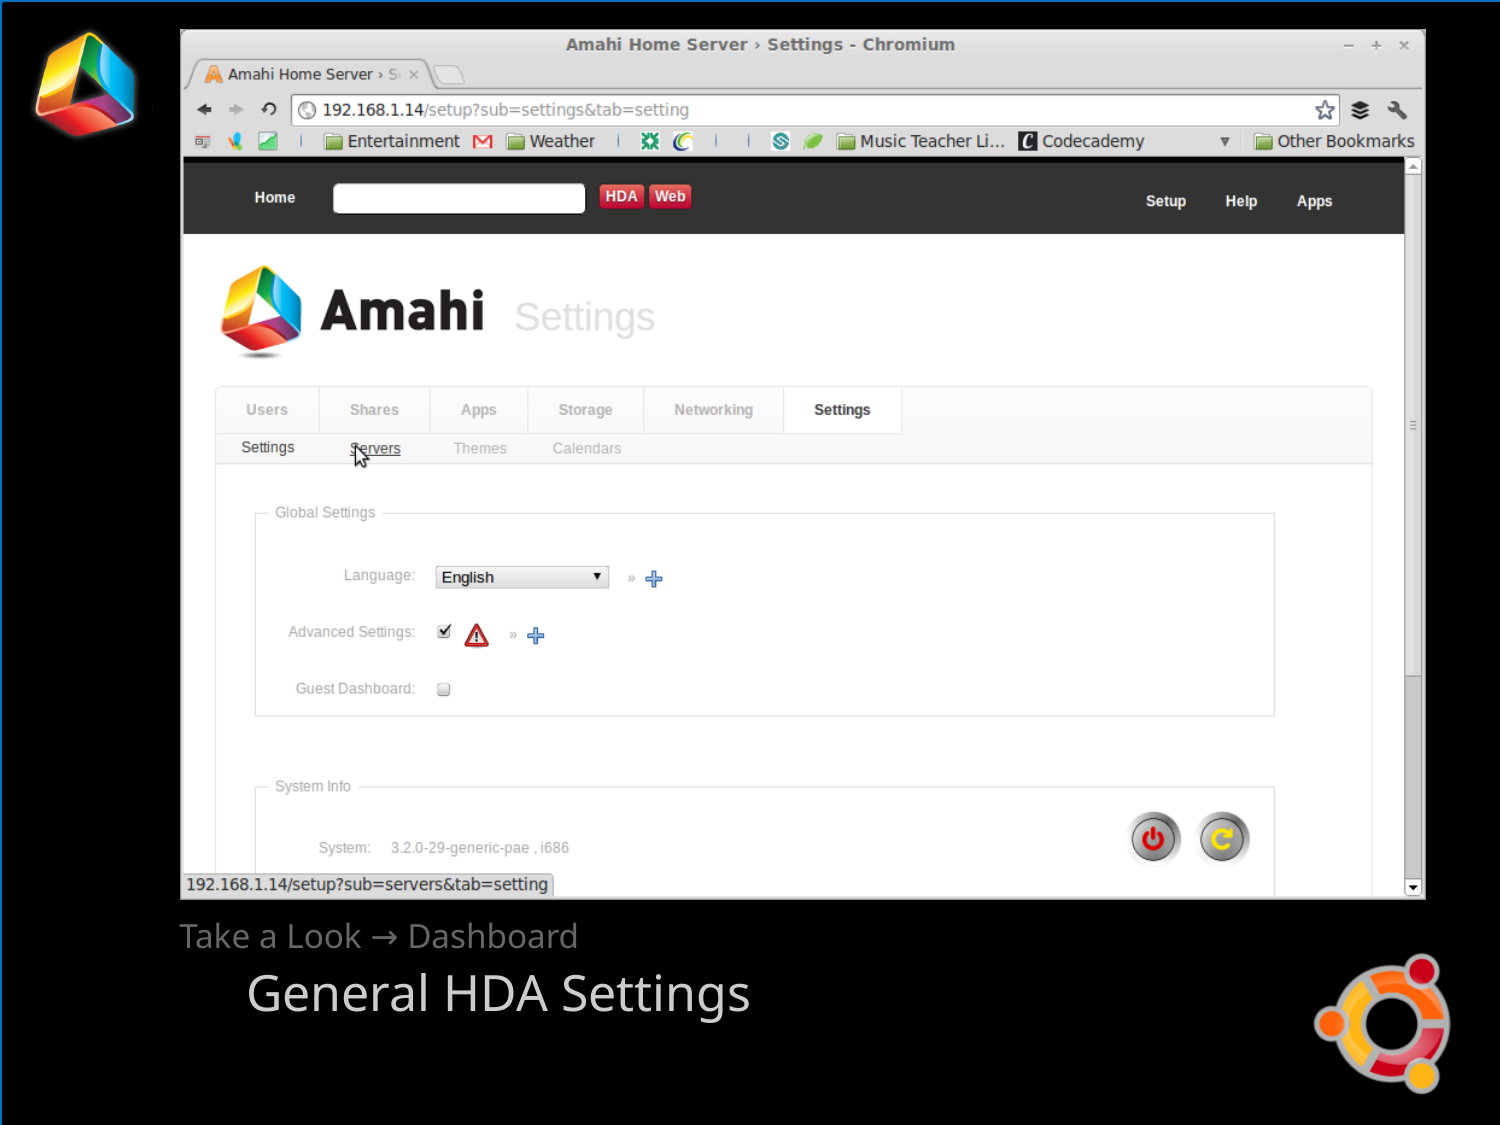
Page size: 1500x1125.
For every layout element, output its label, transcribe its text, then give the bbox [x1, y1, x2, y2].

picture [180, 29, 1426, 901]
text_box [0, 0, 1500, 1125]
picture [9, 26, 153, 158]
picture [1306, 947, 1457, 1098]
text_box Take a Look → Dashboard General HDA Settings [156, 905, 1207, 1061]
